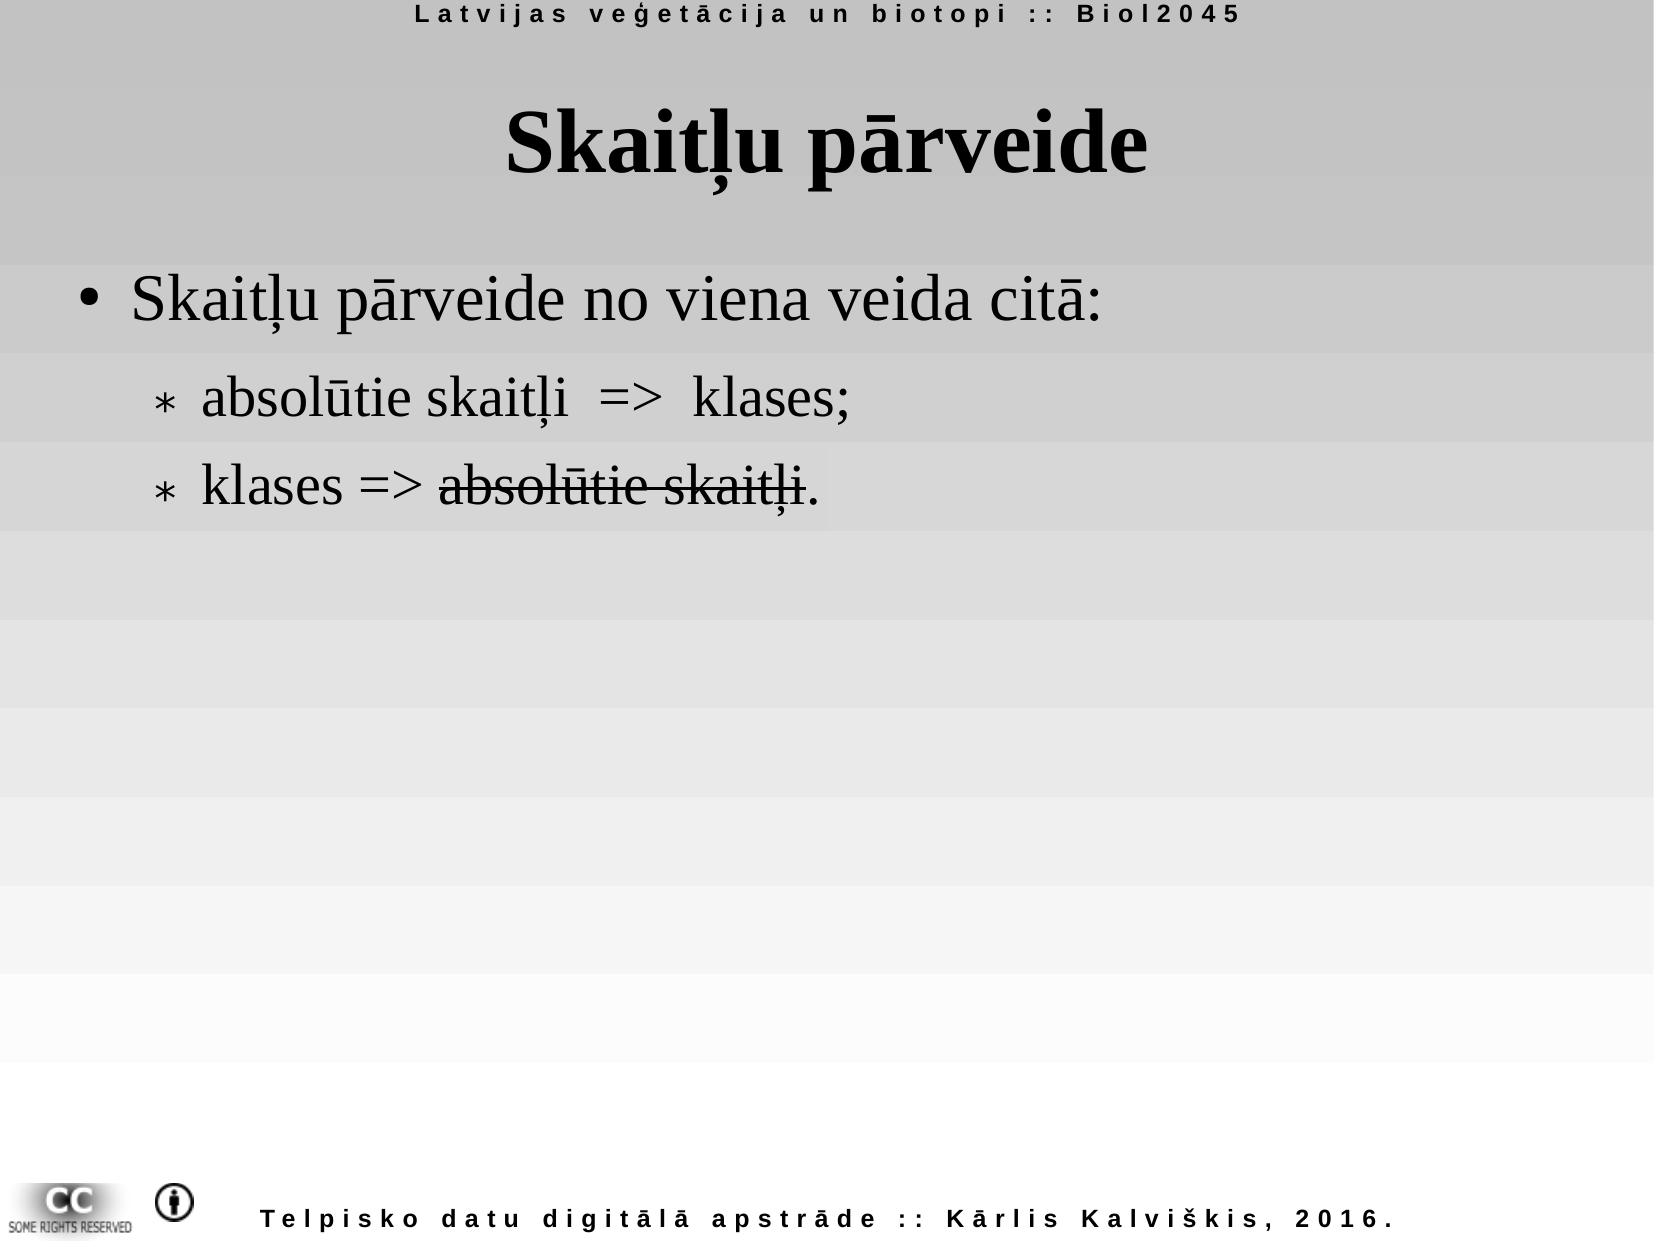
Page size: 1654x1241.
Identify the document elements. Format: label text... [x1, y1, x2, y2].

title Skaitļu pārveide [59, 37, 1596, 246]
list Skaitļu pārveide no viena veida citā: absolūtie skaitļi => klases; klases => absolūtie skaitļi. [59, 261, 1596, 1175]
picture [0, 0, 1654, 1241]
